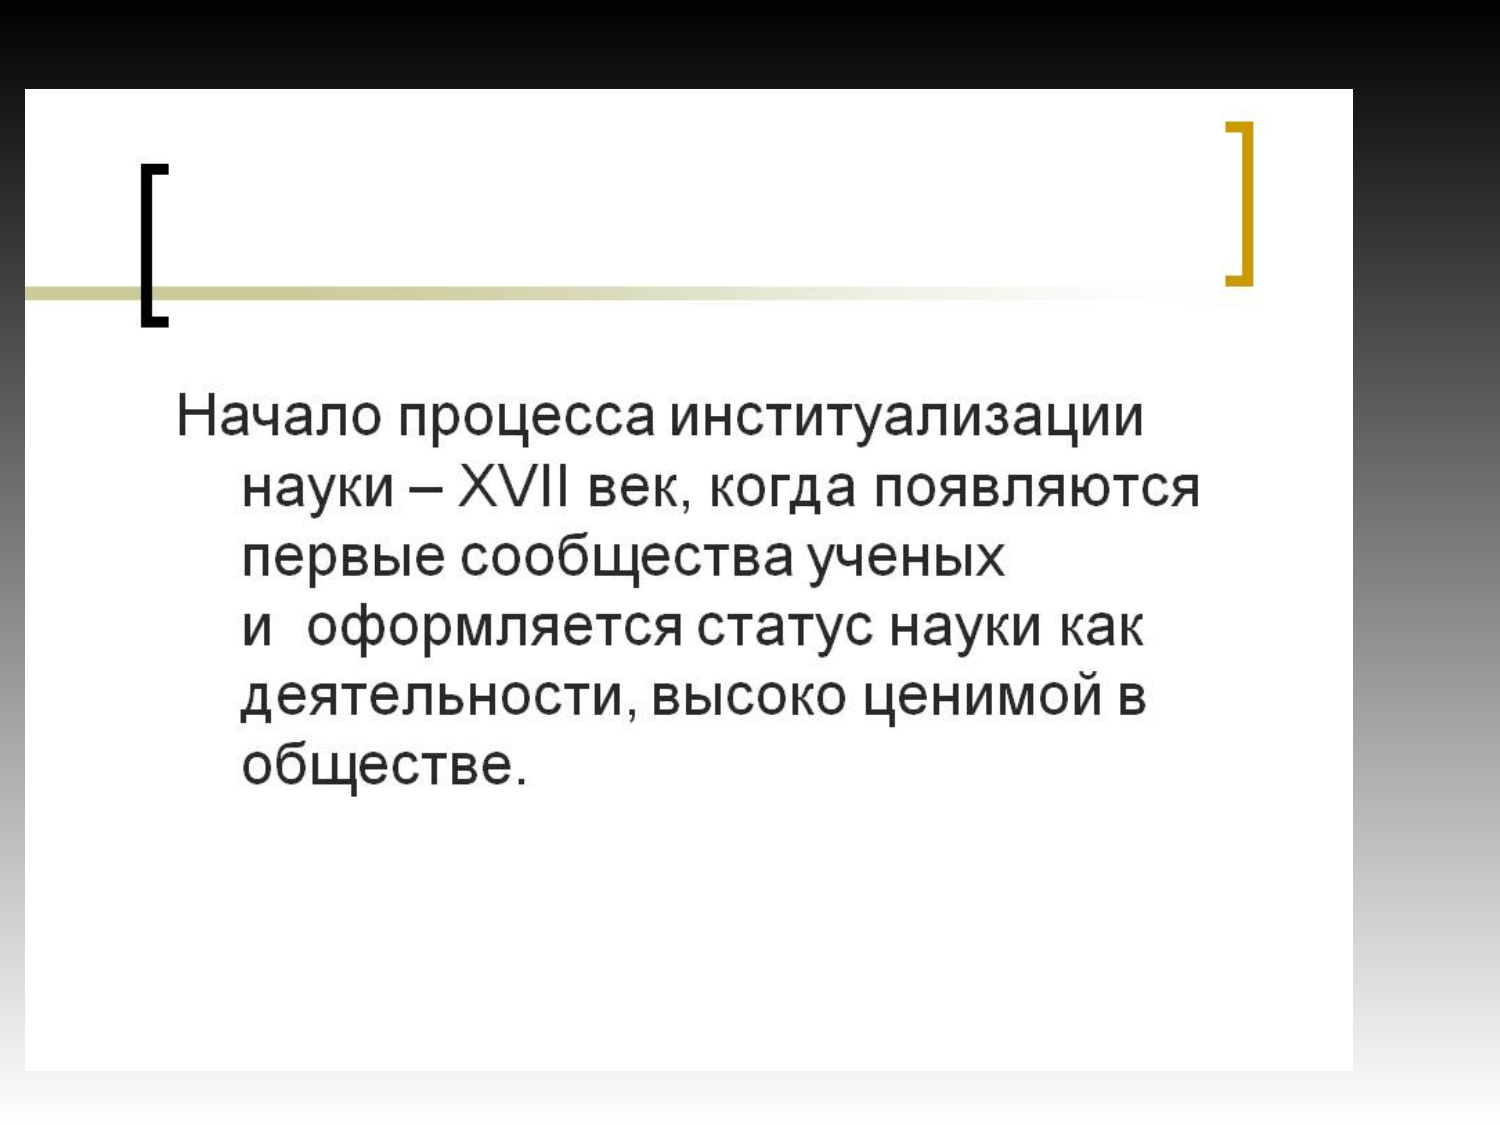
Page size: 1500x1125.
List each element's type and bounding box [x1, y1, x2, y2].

picture [25, 89, 1353, 1071]
title [75, 45, 1425, 233]
